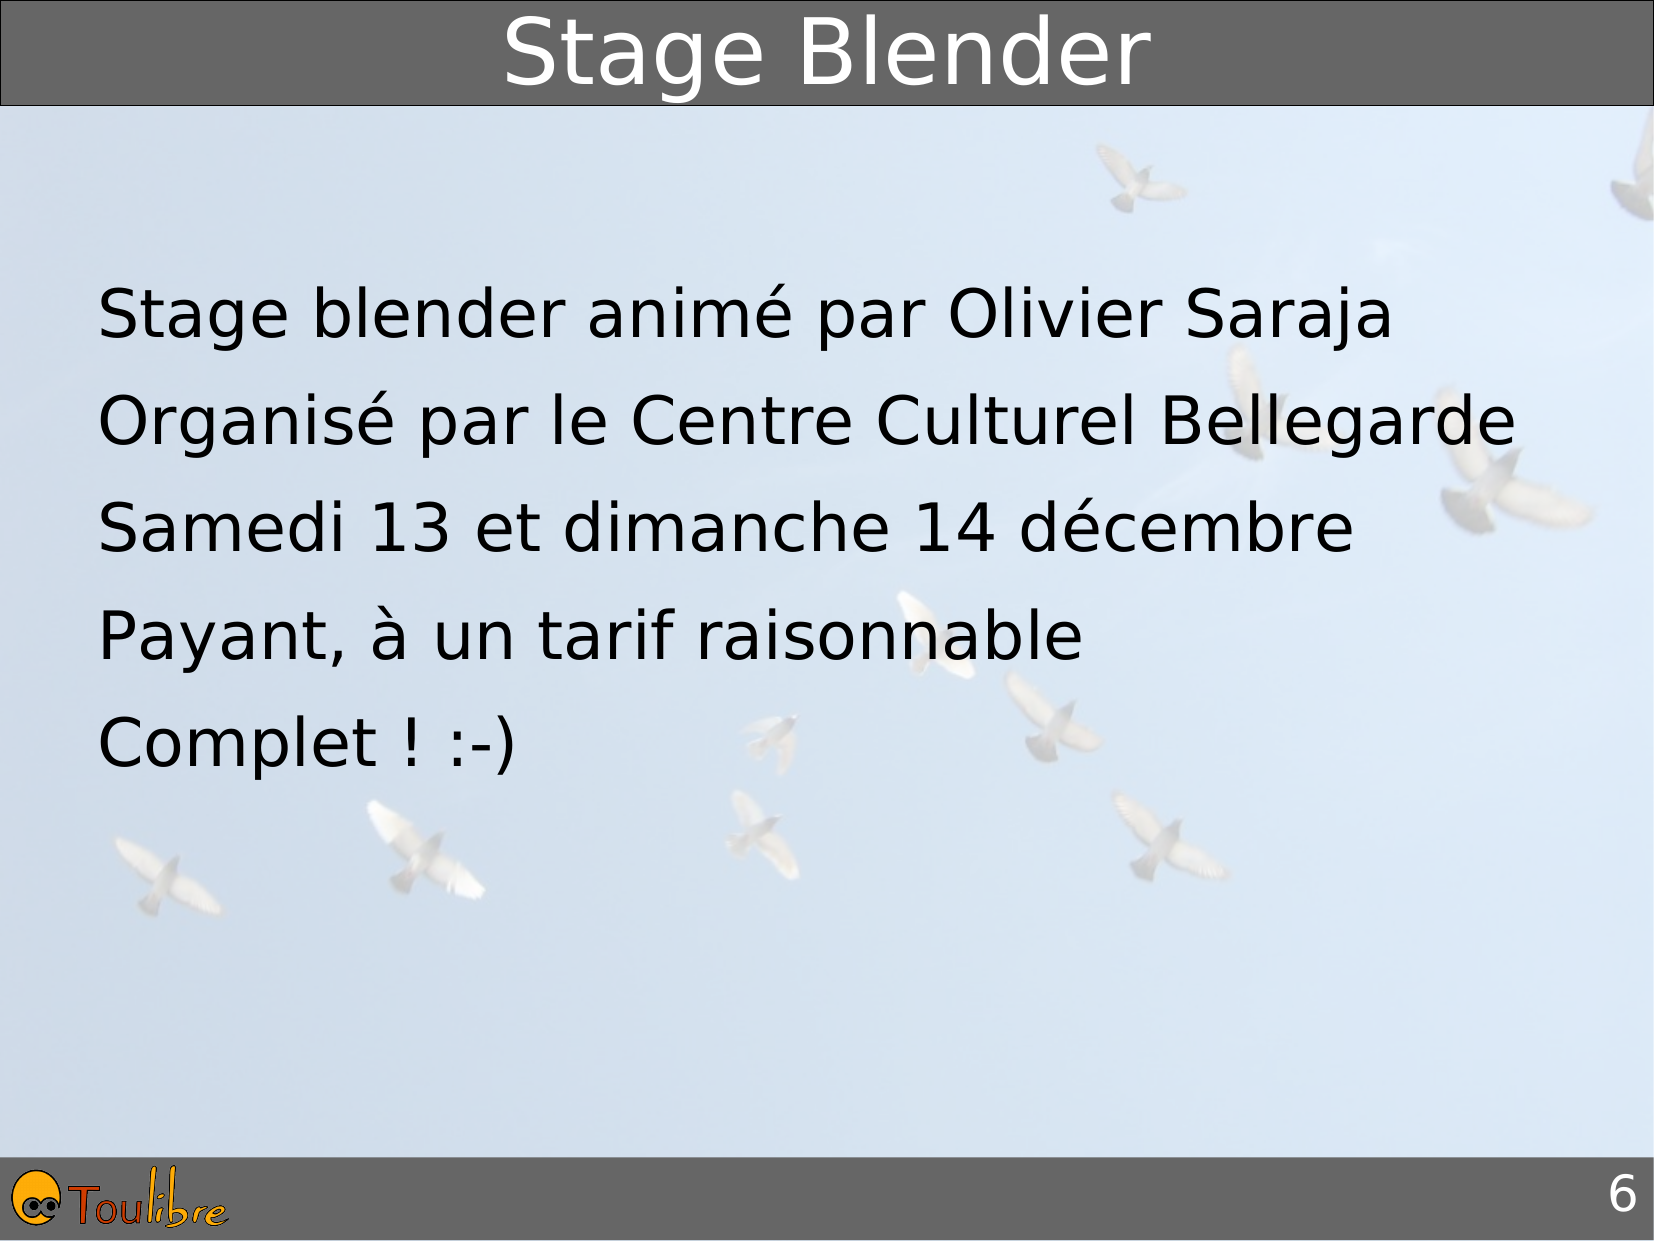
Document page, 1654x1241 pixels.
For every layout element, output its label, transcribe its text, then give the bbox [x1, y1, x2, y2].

list Stage blender animé par Olivier Saraja Organisé par le Centre Culturel Bellegarde Samedi 13 et dimanche 14 décembre Payant, à un tarif raisonnable Complet ! :-) [79, 275, 1568, 903]
title Stage Blender [0, 0, 1654, 107]
picture [11, 1165, 229, 1228]
